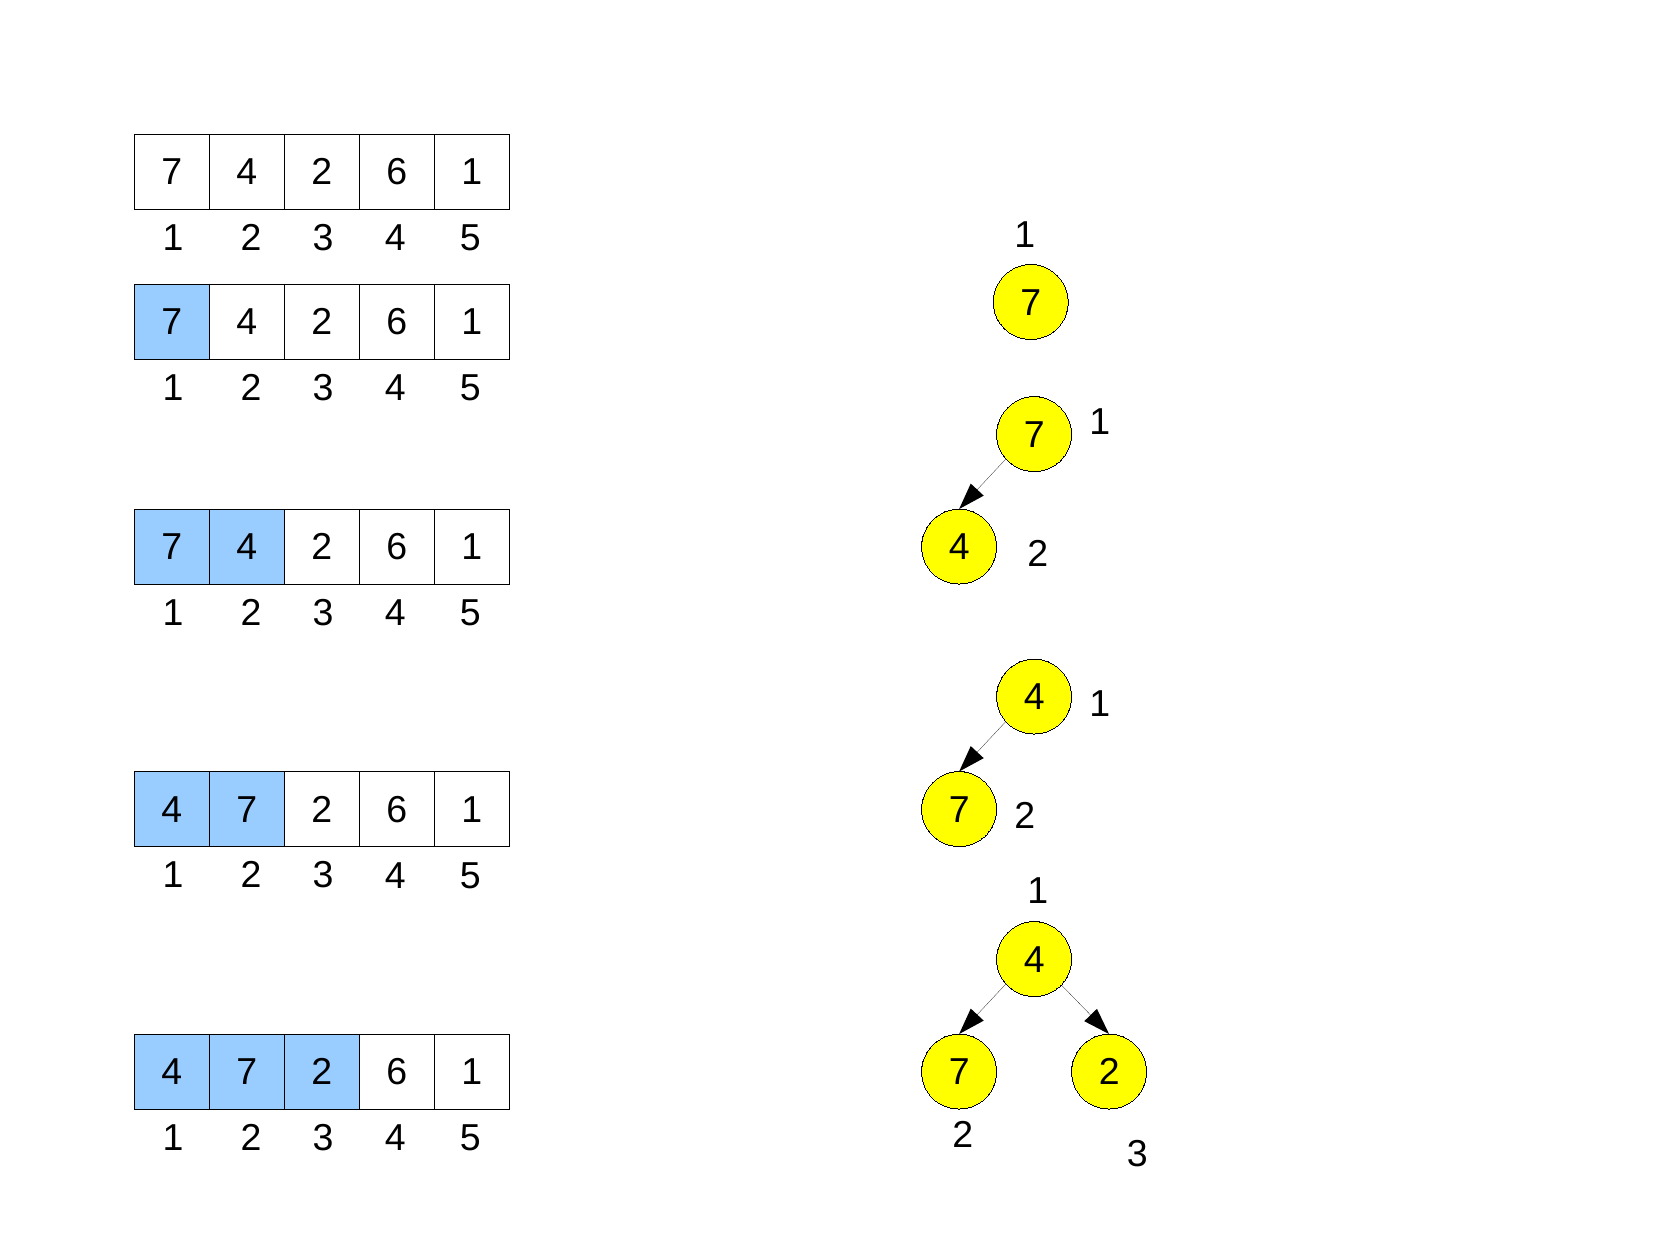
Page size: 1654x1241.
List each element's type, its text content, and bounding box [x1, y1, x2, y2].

text_box 1 [1012, 862, 1063, 920]
text_box 4 [134, 1034, 209, 1109]
text_box 5 [431, 209, 510, 267]
text_box 2 [1071, 1034, 1147, 1110]
text_box 1 [434, 284, 510, 359]
text_box 7 [921, 1034, 997, 1105]
text_box 2 [937, 1105, 988, 1163]
text_box 7 [209, 1034, 284, 1109]
text_box 6 [359, 771, 434, 846]
text_box 1 [1074, 393, 1126, 450]
text_box 4 [134, 771, 209, 846]
text_box 4 [209, 509, 284, 584]
text_box 4 [996, 921, 1072, 997]
text_box 2 [1012, 525, 1063, 582]
text_box 6 [359, 509, 434, 584]
text_box 2 [212, 209, 284, 266]
text_box 7 [134, 509, 209, 584]
text_box 6 [359, 134, 434, 209]
text_box 5 [431, 1109, 510, 1167]
text_box 1 [434, 509, 510, 584]
text_box 1 [134, 359, 212, 416]
text_box 6 [359, 284, 434, 359]
text_box 4 [356, 359, 431, 416]
text_box 1 [1074, 675, 1126, 732]
text_box 1 [134, 846, 212, 904]
text_box 3 [284, 1109, 356, 1166]
text_box 4 [209, 134, 284, 209]
text_box 7 [134, 134, 209, 209]
text_box 1 [999, 205, 1051, 263]
text_box 1 [434, 771, 510, 846]
text_box 6 [359, 1034, 434, 1109]
text_box 4 [356, 1109, 431, 1166]
text_box 2 [284, 509, 359, 584]
text_box 4 [209, 284, 284, 359]
text_box 3 [284, 209, 356, 266]
text_box 1 [134, 584, 212, 641]
text_box 2 [212, 584, 284, 641]
text_box 1 [134, 209, 212, 266]
text_box 2 [284, 1034, 359, 1109]
text_box 5 [431, 846, 510, 904]
text_box 4 [996, 659, 1072, 735]
text_box 1 [134, 1109, 212, 1166]
text_box 7 [921, 771, 997, 847]
text_box 1 [434, 1034, 510, 1109]
text_box 7 [993, 264, 1069, 340]
text_box 4 [921, 509, 997, 585]
text_box 7 [209, 771, 284, 846]
text_box 7 [134, 284, 209, 359]
text_box 7 [996, 396, 1072, 472]
text_box 5 [431, 359, 510, 417]
text_box 4 [356, 584, 431, 641]
text_box 1 [434, 134, 510, 209]
text_box 2 [284, 771, 359, 846]
text_box 2 [284, 284, 359, 359]
text_box 3 [1112, 1125, 1163, 1182]
text_box 2 [284, 134, 359, 209]
text_box 4 [356, 209, 431, 266]
text_box 5 [431, 584, 510, 642]
text_box 3 [284, 359, 356, 416]
text_box 2 [999, 787, 1051, 845]
text_box 2 [212, 846, 284, 904]
text_box 3 [284, 584, 356, 641]
text_box 2 [212, 1109, 284, 1166]
text_box 2 [212, 359, 284, 416]
text_box 3 [284, 846, 356, 904]
text_box 4 [356, 846, 431, 904]
